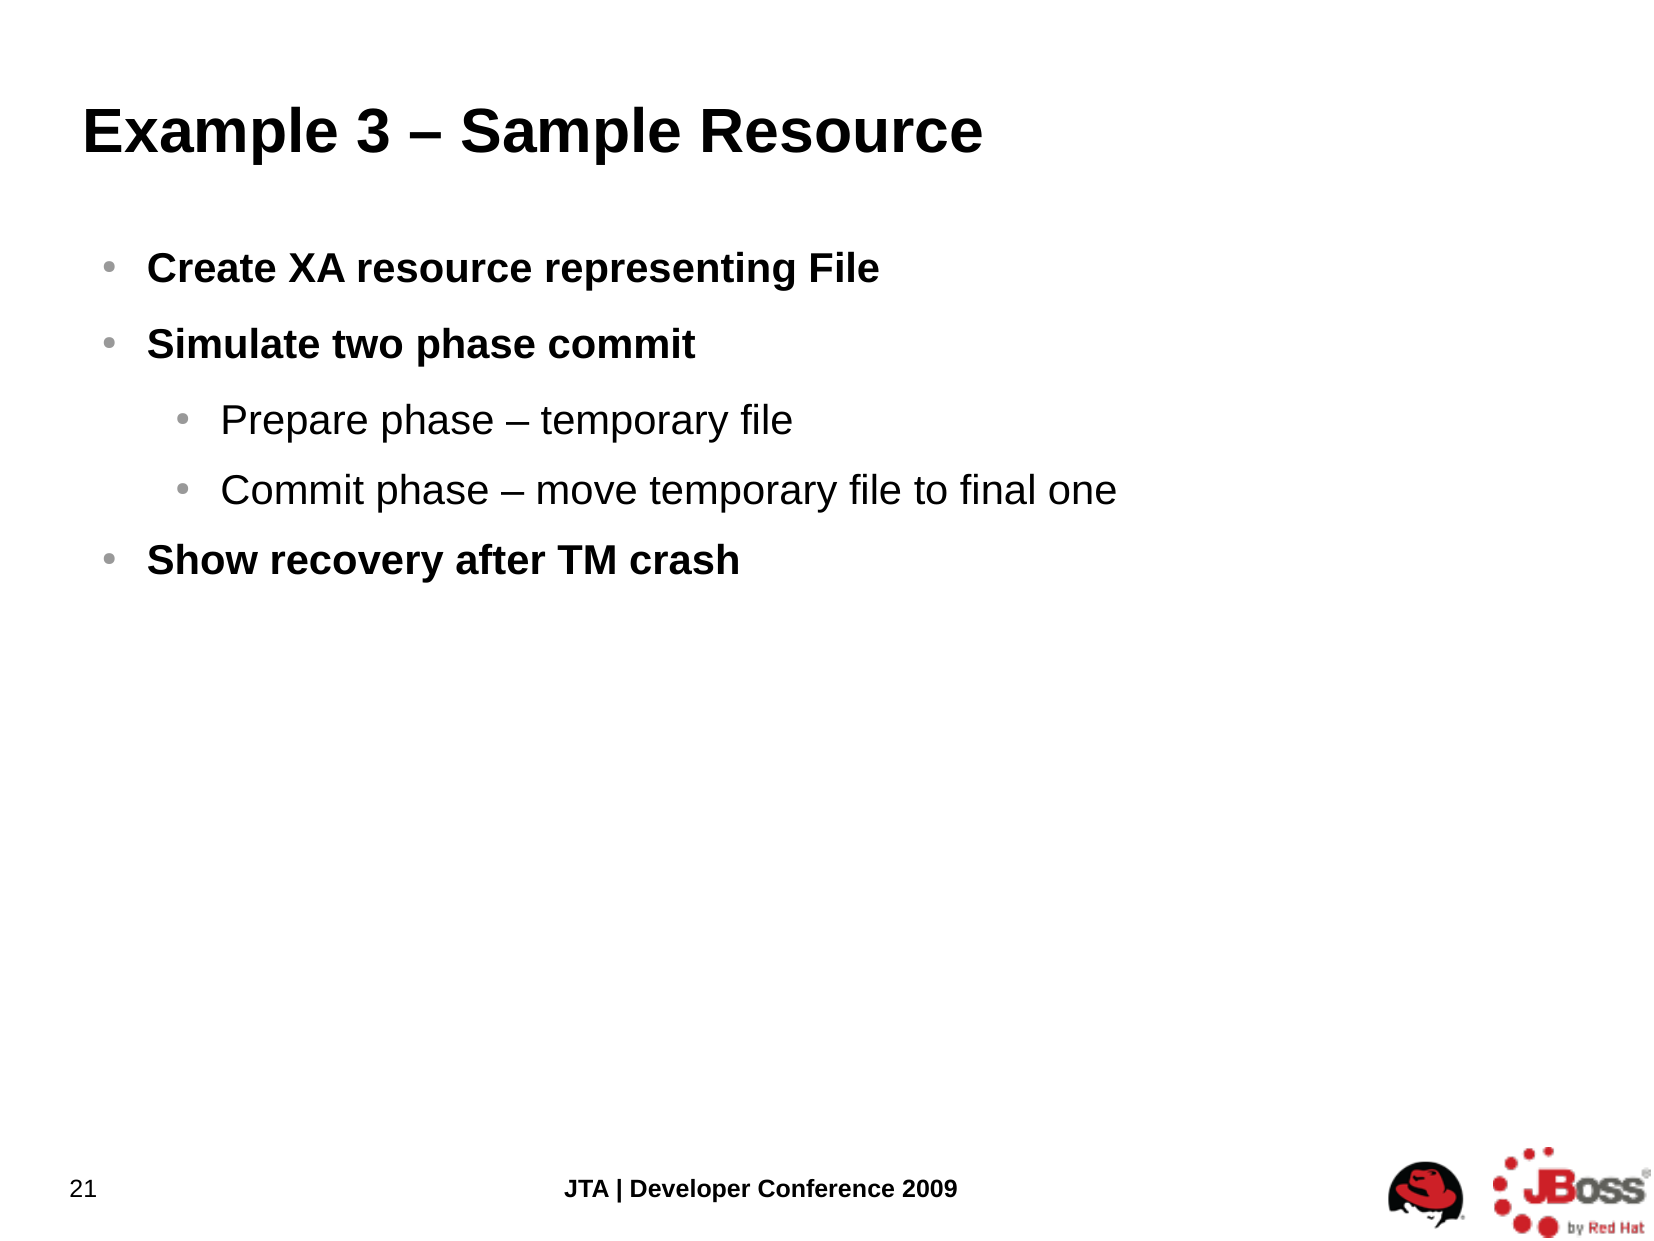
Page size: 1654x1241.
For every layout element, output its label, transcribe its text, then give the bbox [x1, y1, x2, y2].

title Example 3 – Sample Resource [82, 45, 1571, 218]
picture [1493, 1147, 1651, 1238]
list Create XA resource representing File Simulate two phase commit Prepare phase – temporary file Commit phase – move temporary file to final one Show recovery after TM crash [86, 244, 1576, 1024]
picture [1387, 1159, 1471, 1238]
